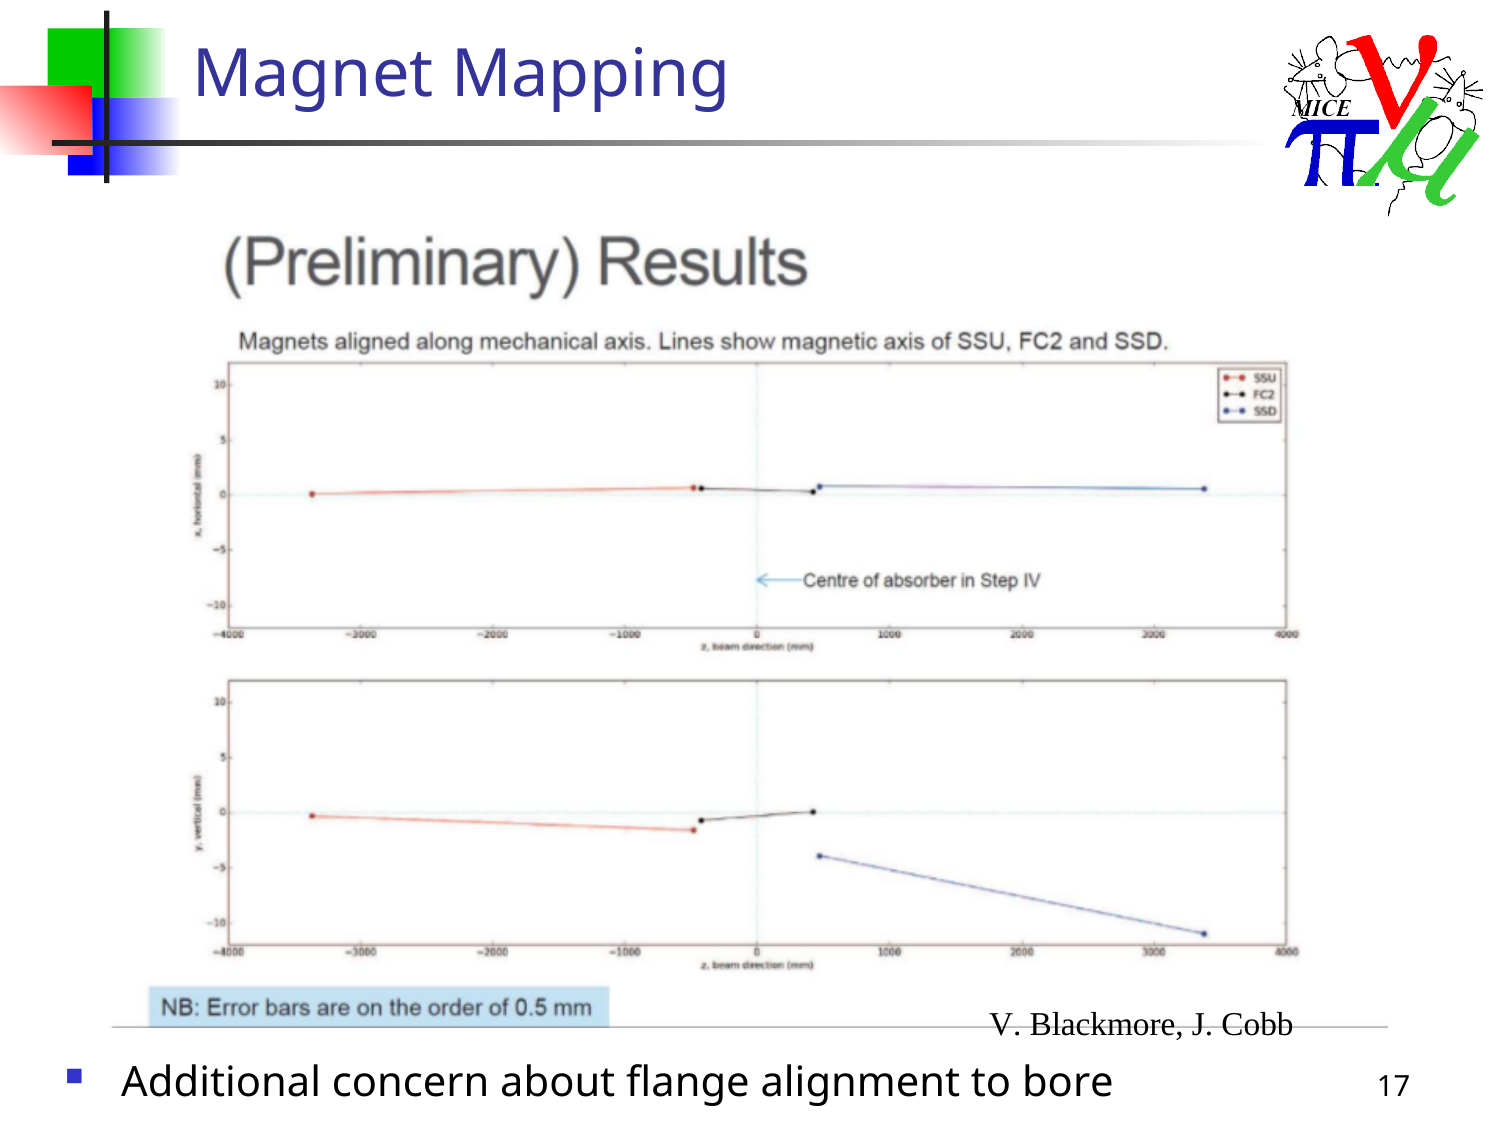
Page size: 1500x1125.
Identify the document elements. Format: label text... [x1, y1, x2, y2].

title Magnet Mapping [191, 0, 1471, 164]
text_box V. Blackmore, J. Cobb [974, 998, 1305, 1050]
picture [105, 5, 1500, 1028]
list Additional concern about flange alignment to bore [64, 1051, 1500, 1125]
